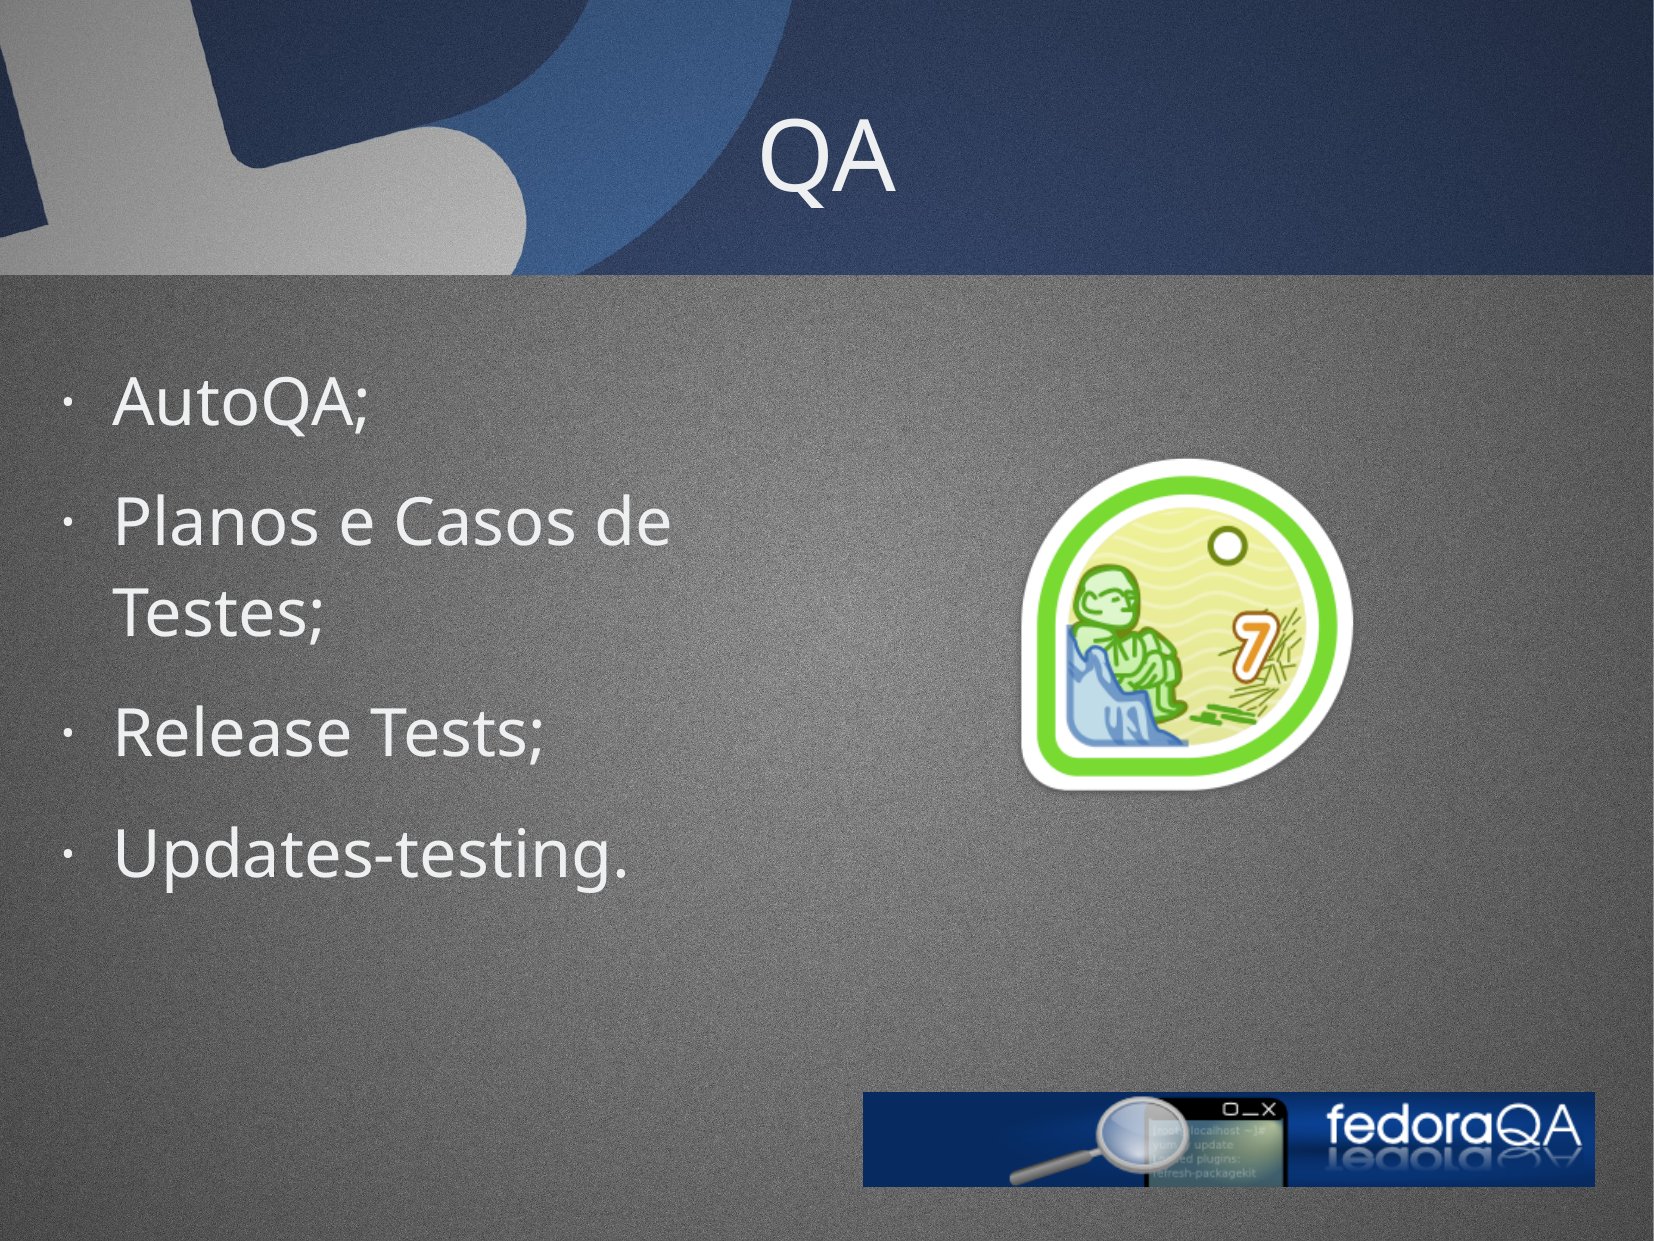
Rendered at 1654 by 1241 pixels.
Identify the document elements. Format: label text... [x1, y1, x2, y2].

picture [0, 0, 1654, 1241]
list AutoQA; Planos e Casos de Testes; Release Tests; Updates-testing. [41, 354, 768, 1074]
title QA [82, 49, 1571, 257]
